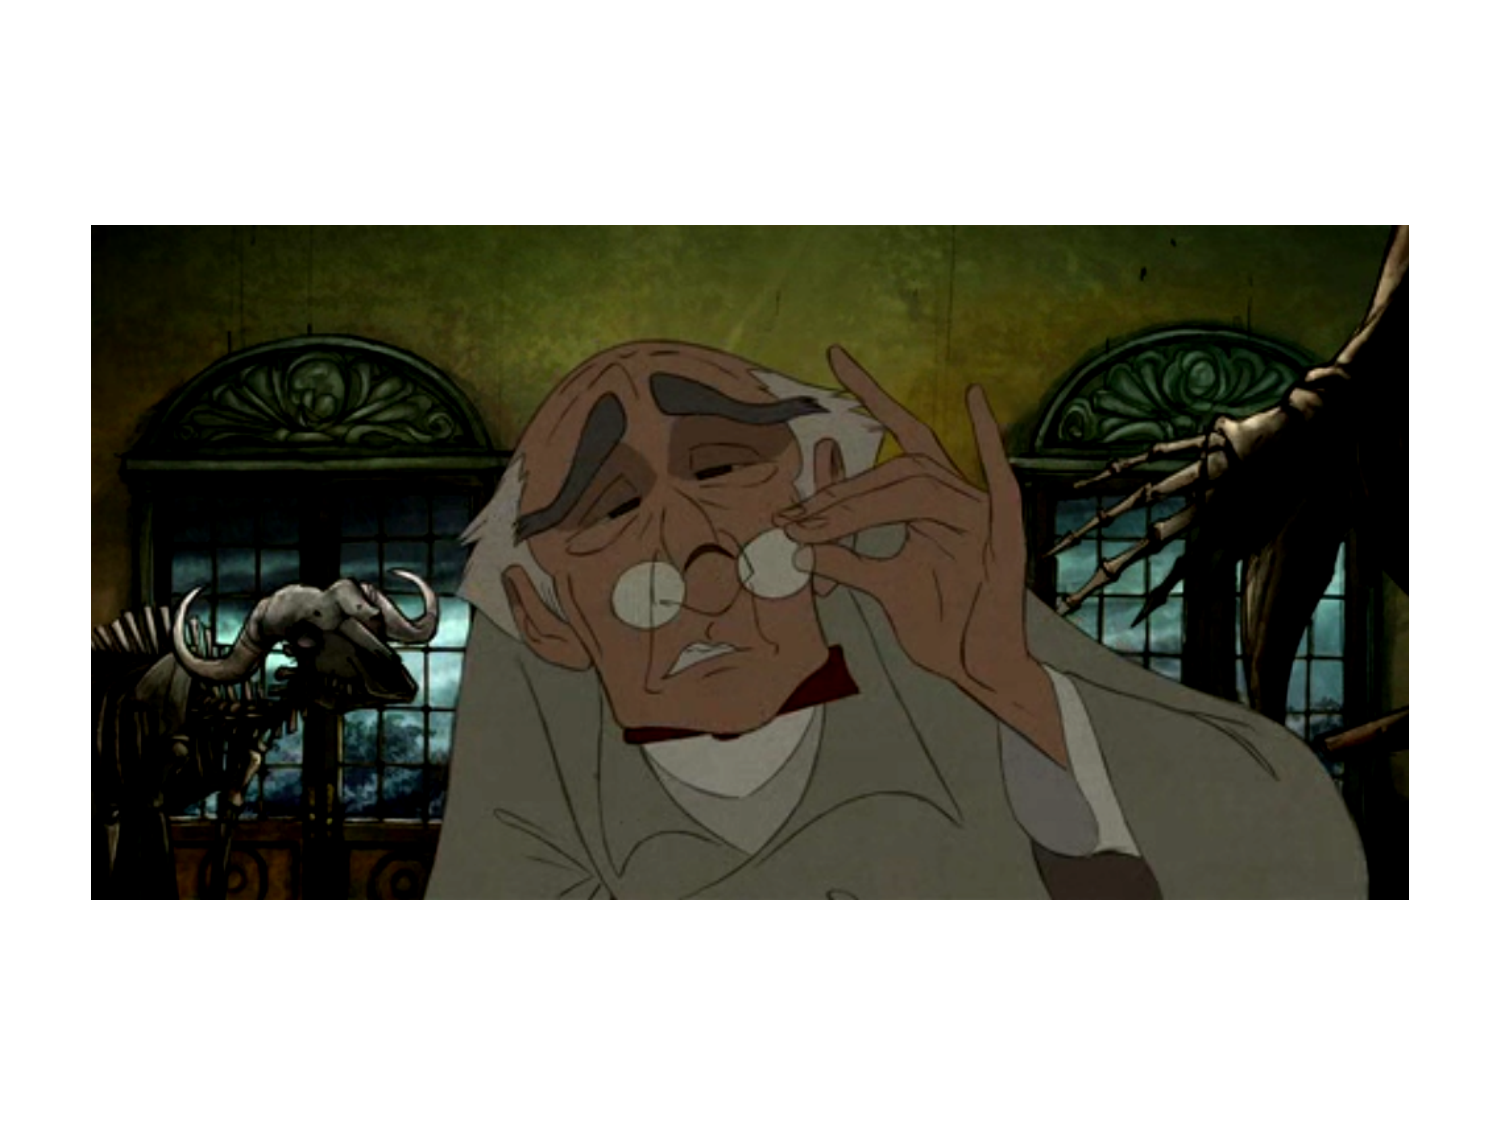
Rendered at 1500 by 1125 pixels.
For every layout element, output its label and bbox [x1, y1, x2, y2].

picture [91, 225, 1409, 900]
